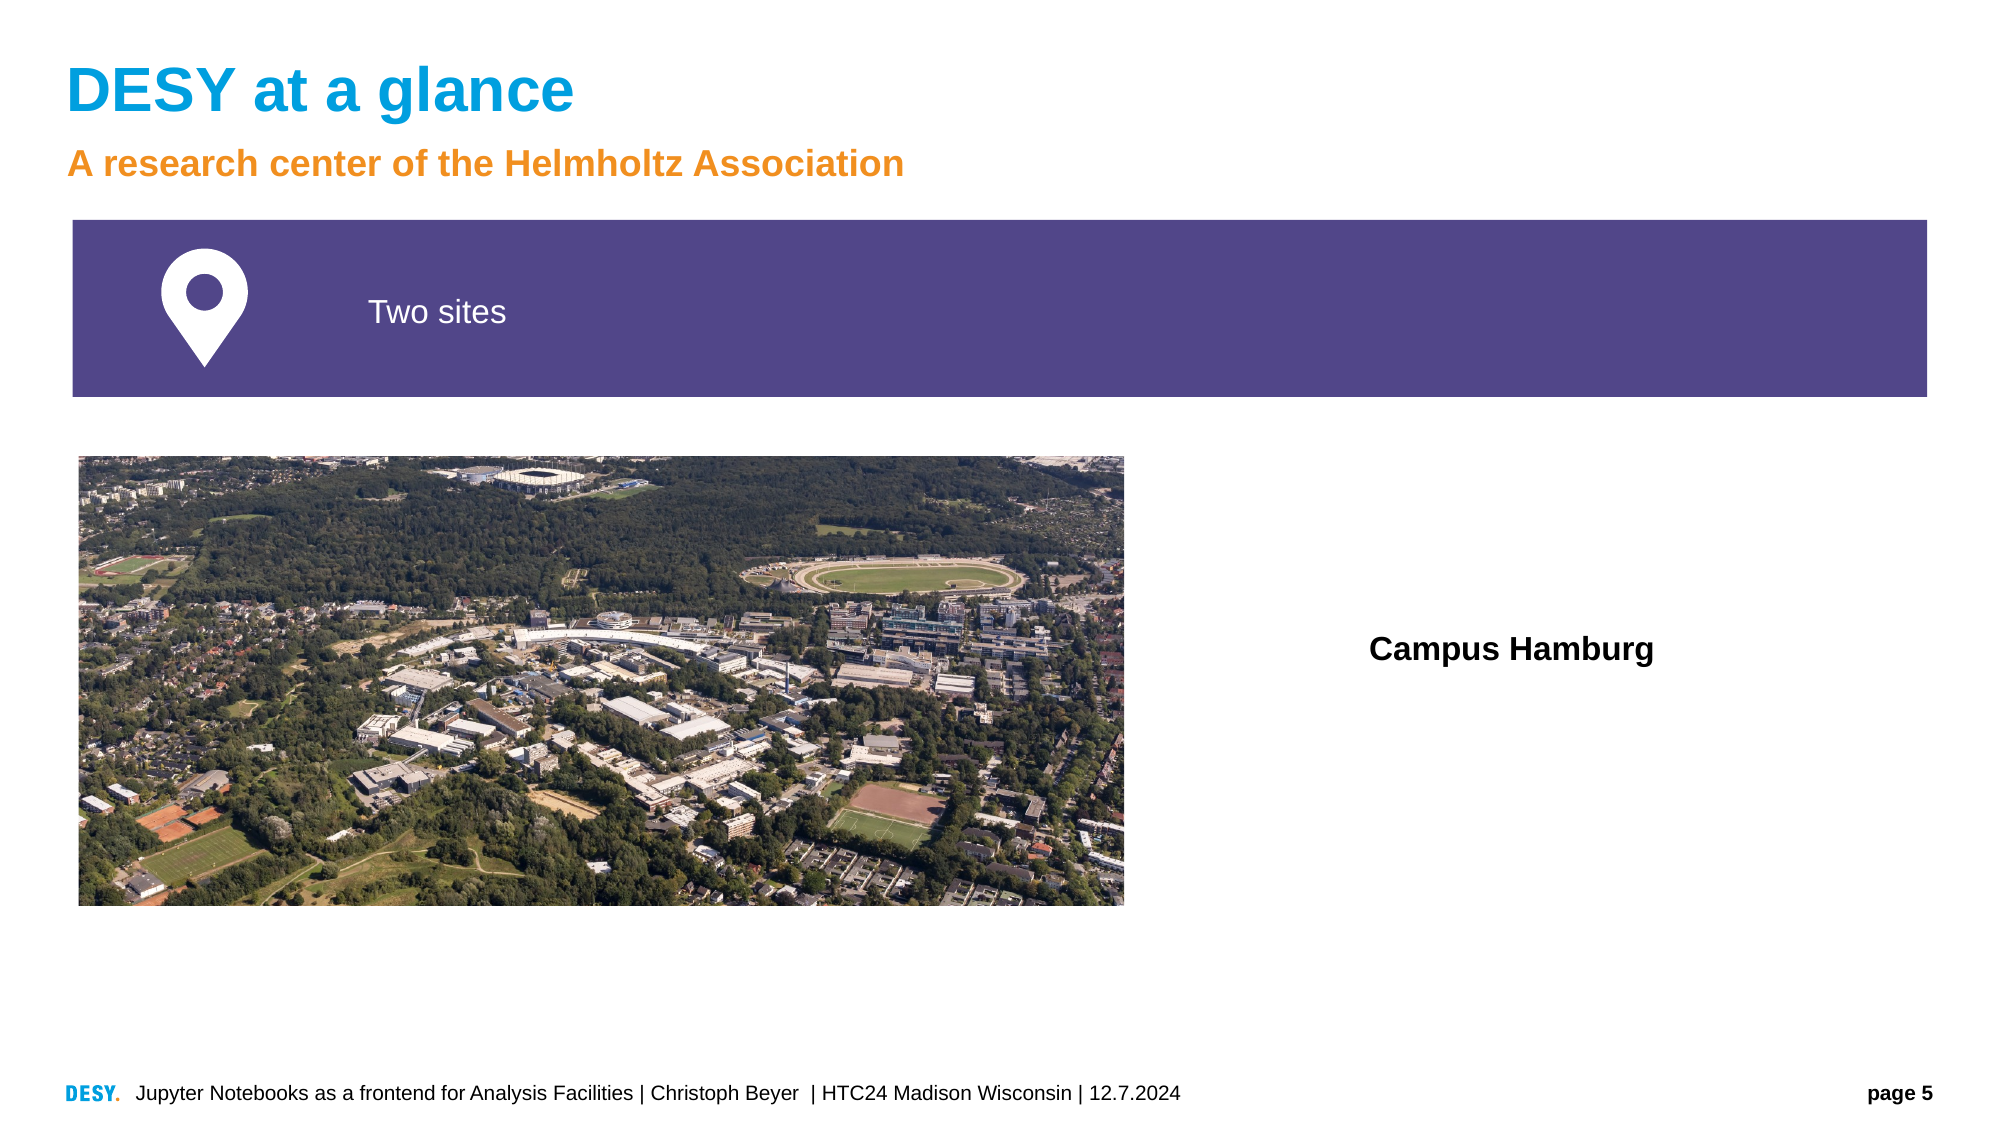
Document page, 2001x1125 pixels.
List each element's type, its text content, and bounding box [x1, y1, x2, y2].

text_box Campus Hamburg [1354, 619, 1792, 675]
picture [78, 456, 1125, 906]
text_box [161, 248, 248, 368]
list A research center of the Helmholtz Association [66, 134, 1933, 197]
text_box Two sites [72, 219, 1928, 397]
title DESY at a glance [66, 57, 1933, 132]
footer Jupyter Notebooks as a frontend for Analysis Facilities | Christoph Beyer | HTC24 Madison Wisconsin | 12.7.2024 [129, 1079, 1762, 1109]
